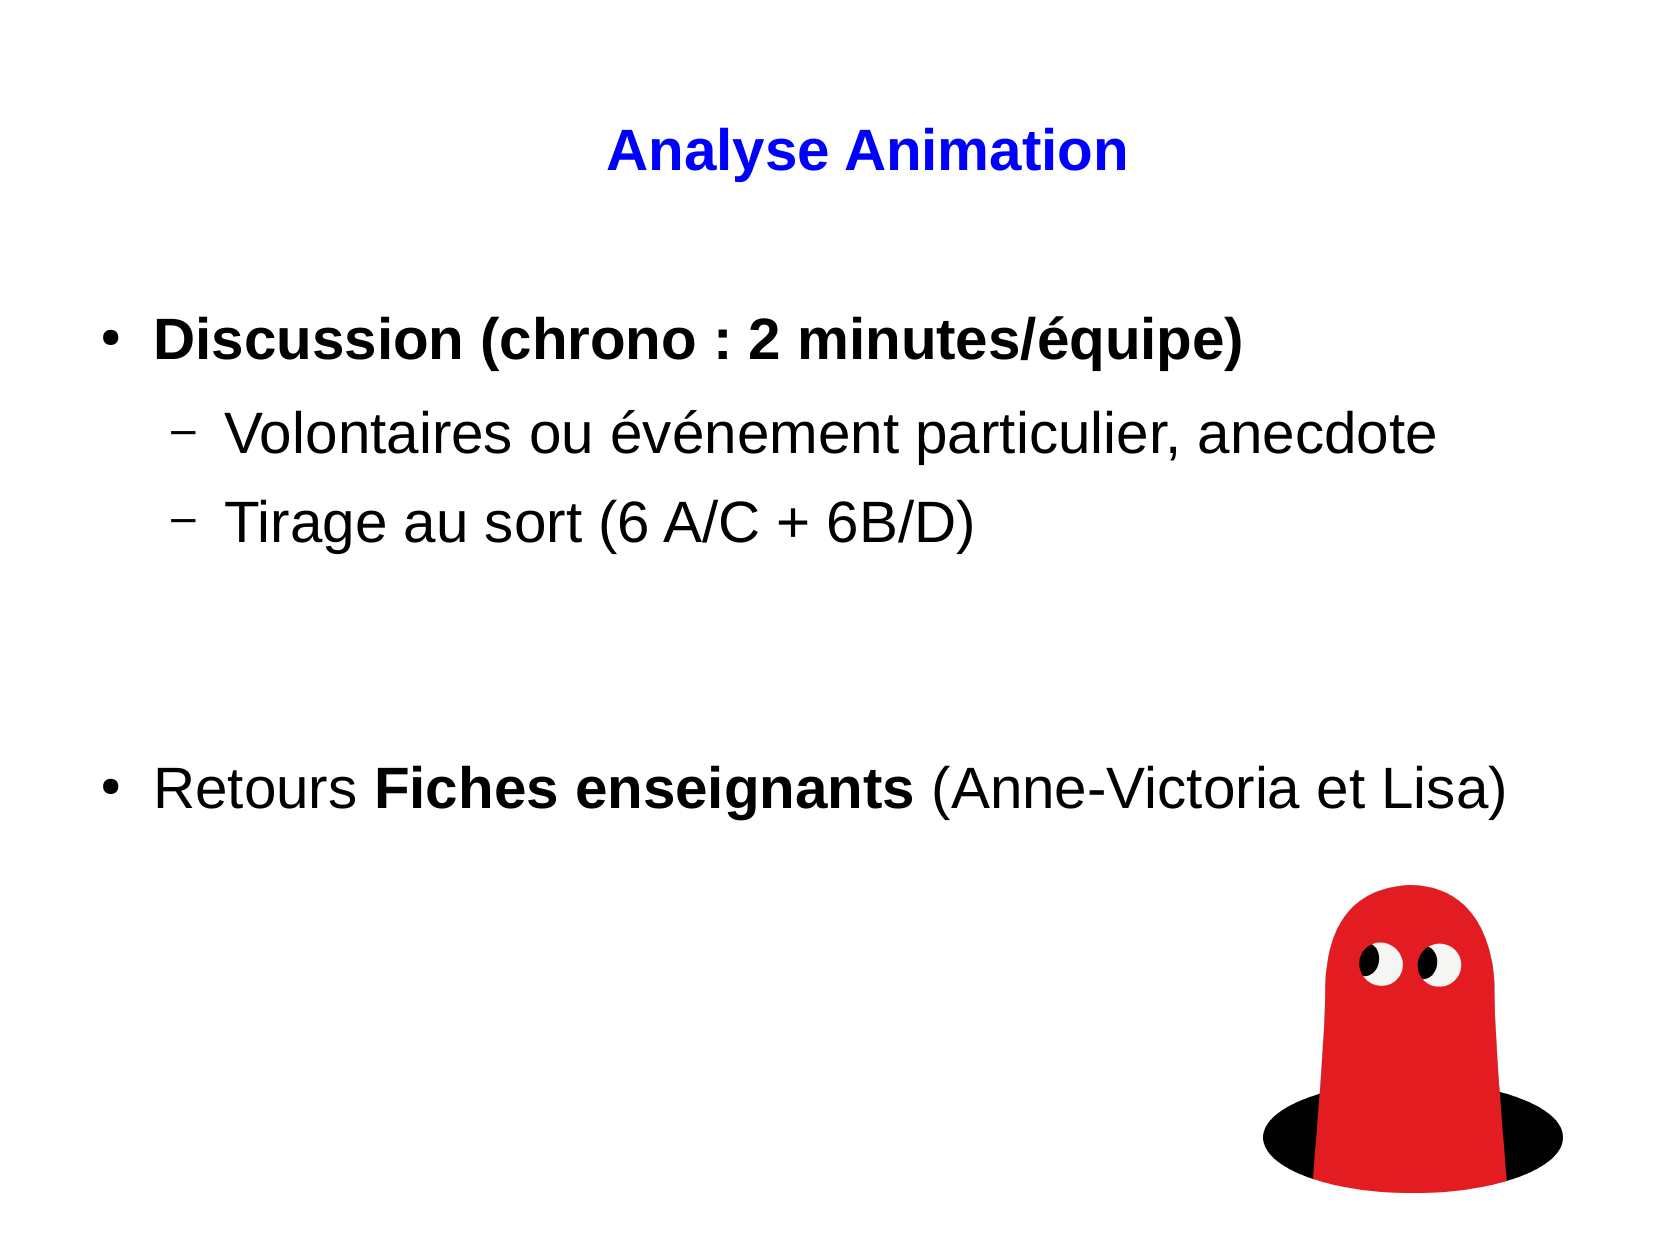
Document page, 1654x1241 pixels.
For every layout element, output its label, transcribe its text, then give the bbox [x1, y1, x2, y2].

picture [1263, 885, 1563, 1193]
list Analyse Animation Discussion (chrono : 2 minutes/équipe) Volontaires ou événement particulier, anecdote Tirage au sort (6 A/C + 6B/D) Retours Fiches enseignants (Anne-Victoria et Lisa) [82, 117, 1583, 821]
